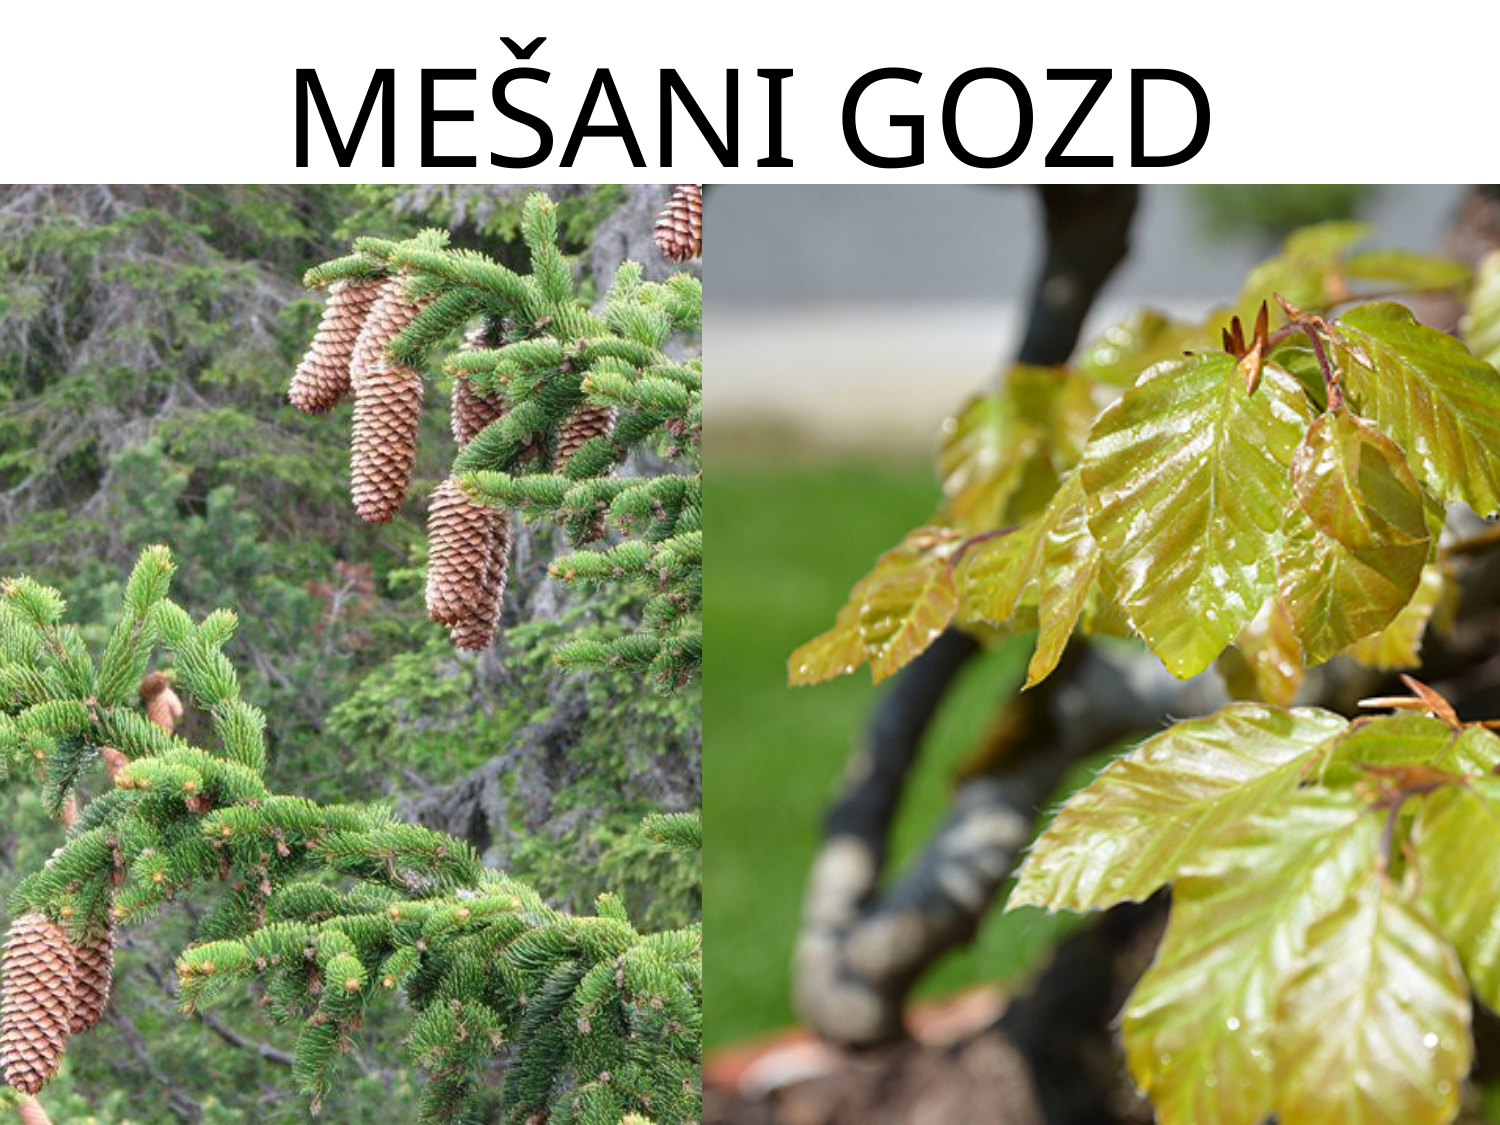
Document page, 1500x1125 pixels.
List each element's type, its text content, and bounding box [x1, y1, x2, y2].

title MEŠANI GOZD [76, 19, 1427, 184]
picture [0, 184, 1500, 1125]
